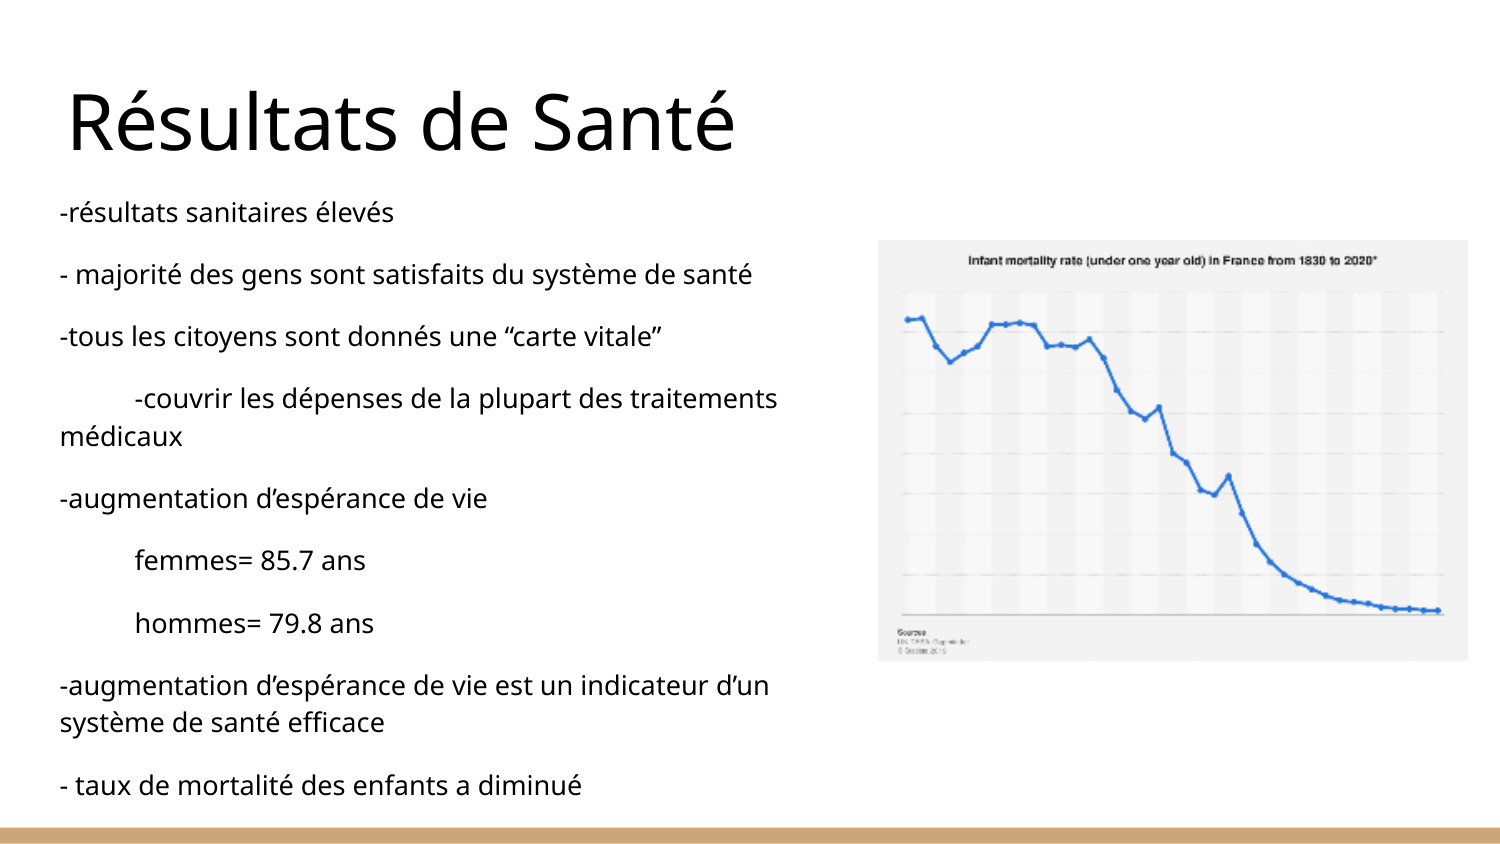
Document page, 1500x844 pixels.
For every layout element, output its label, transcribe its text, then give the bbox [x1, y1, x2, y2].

picture [878, 240, 1468, 661]
list -résultats sanitaires élevés - majorité des gens sont satisfaits du système de santé -tous les citoyens sont donnés une “carte vitale” -couvrir les dépenses de la plupart des traitements médicaux -augmentation d’espérance de vie femmes= 85.7 ans hommes= 79.8 ans -augmentation d’espérance de vie est un indicateur d’un système de santé efficace - taux de mortalité des enfants a diminué [44, 175, 879, 726]
title Résultats de Santé [51, 51, 1449, 189]
